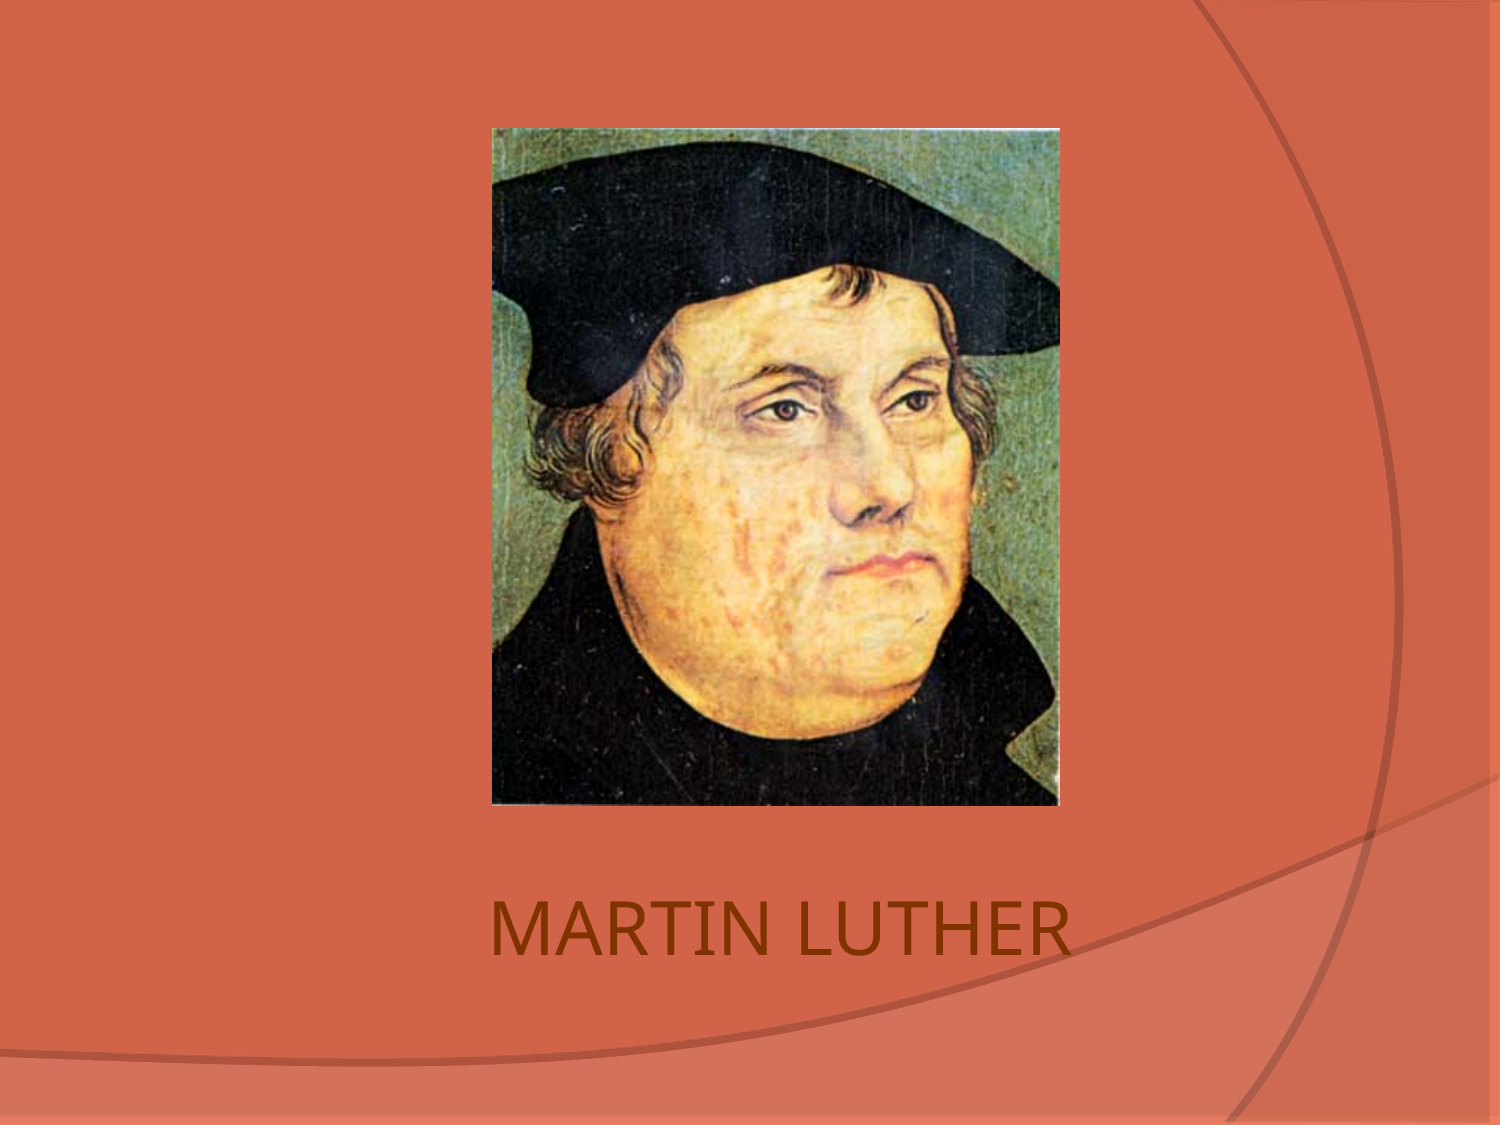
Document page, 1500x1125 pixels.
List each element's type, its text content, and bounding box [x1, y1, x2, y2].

title MARTIN LUTHER [480, 832, 1102, 1020]
picture [492, 128, 1060, 806]
